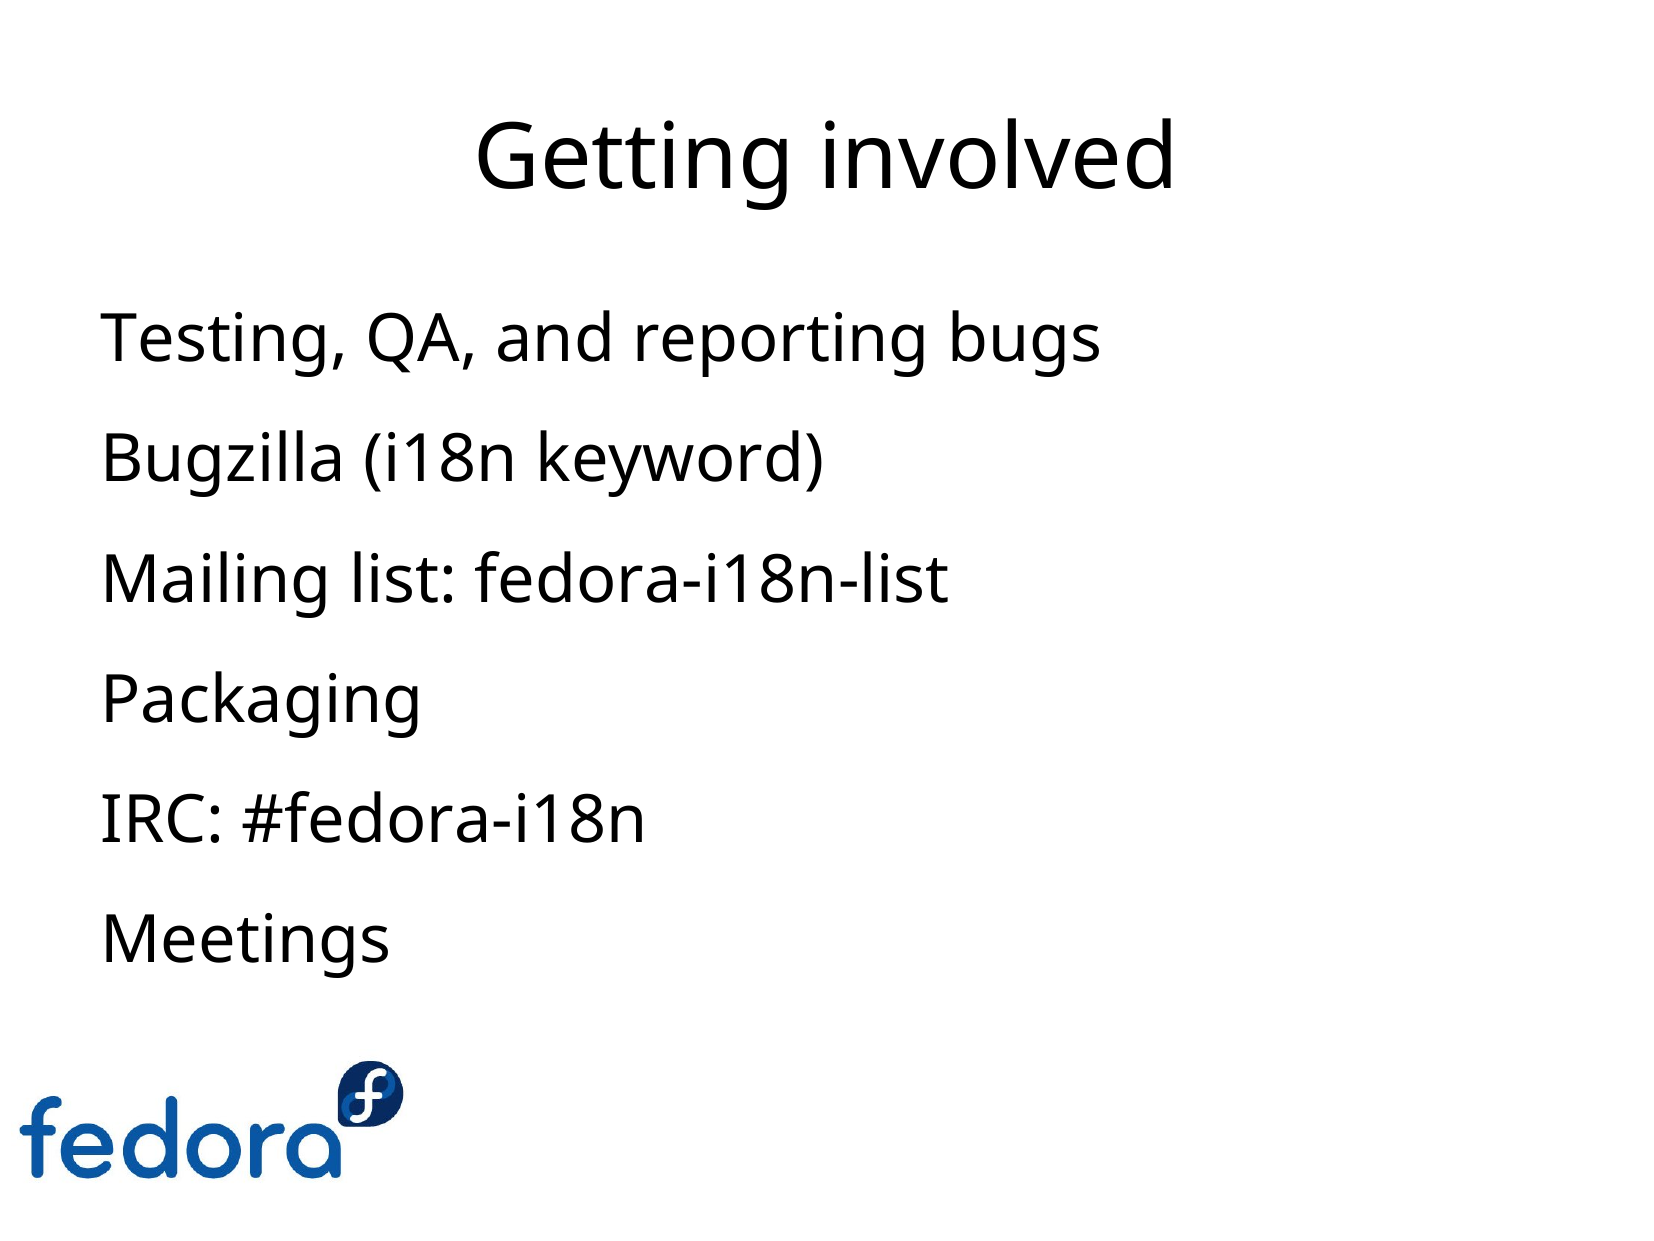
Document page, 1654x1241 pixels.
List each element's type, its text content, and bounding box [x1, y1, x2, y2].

title Getting involved [82, 49, 1571, 257]
picture [11, 1049, 413, 1199]
list Testing, QA, and reporting bugs Bugzilla (i18n keyword) Mailing list: fedora-i18n-list Packaging IRC: #fedora-i18n Meetings [82, 290, 1571, 1109]
